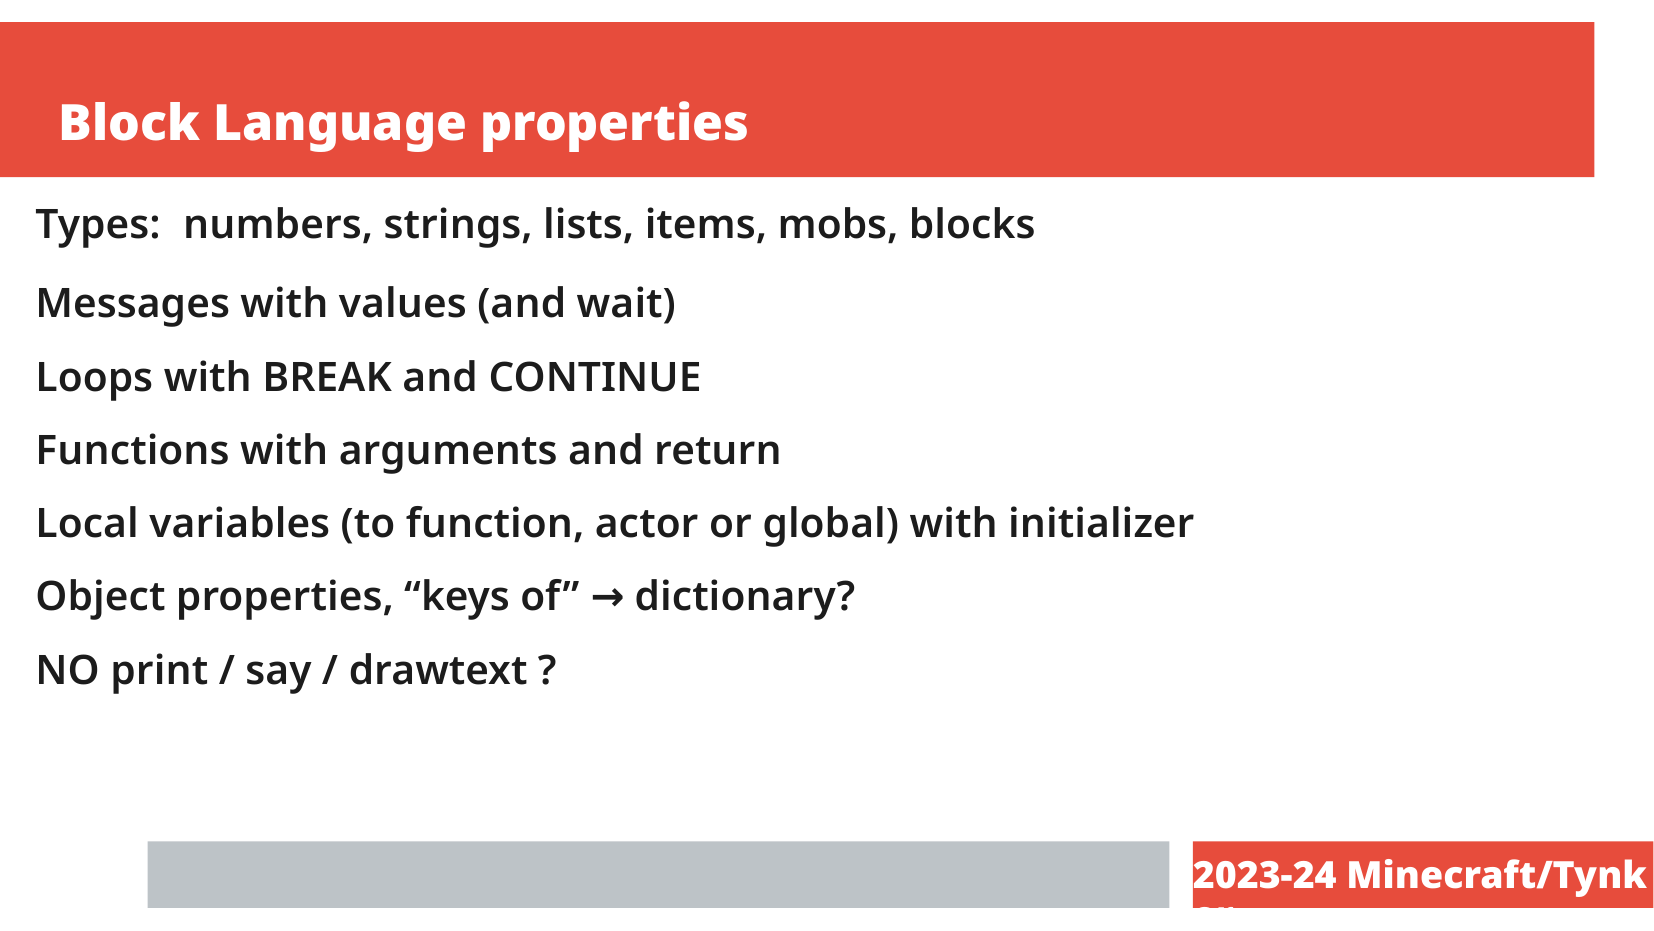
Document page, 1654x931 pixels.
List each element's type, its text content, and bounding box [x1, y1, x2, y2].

list Types: numbers, strings, lists, items, mobs, blocks Messages with values (and wait) Loops with BREAK and CONTINUE Functions with arguments and return Local variables (to function, actor or global) with initializer Object properties, “keys of” → dictionary? NO print / say / drawtext ? [35, 194, 1619, 820]
title Block Language properties [59, 44, 1595, 156]
